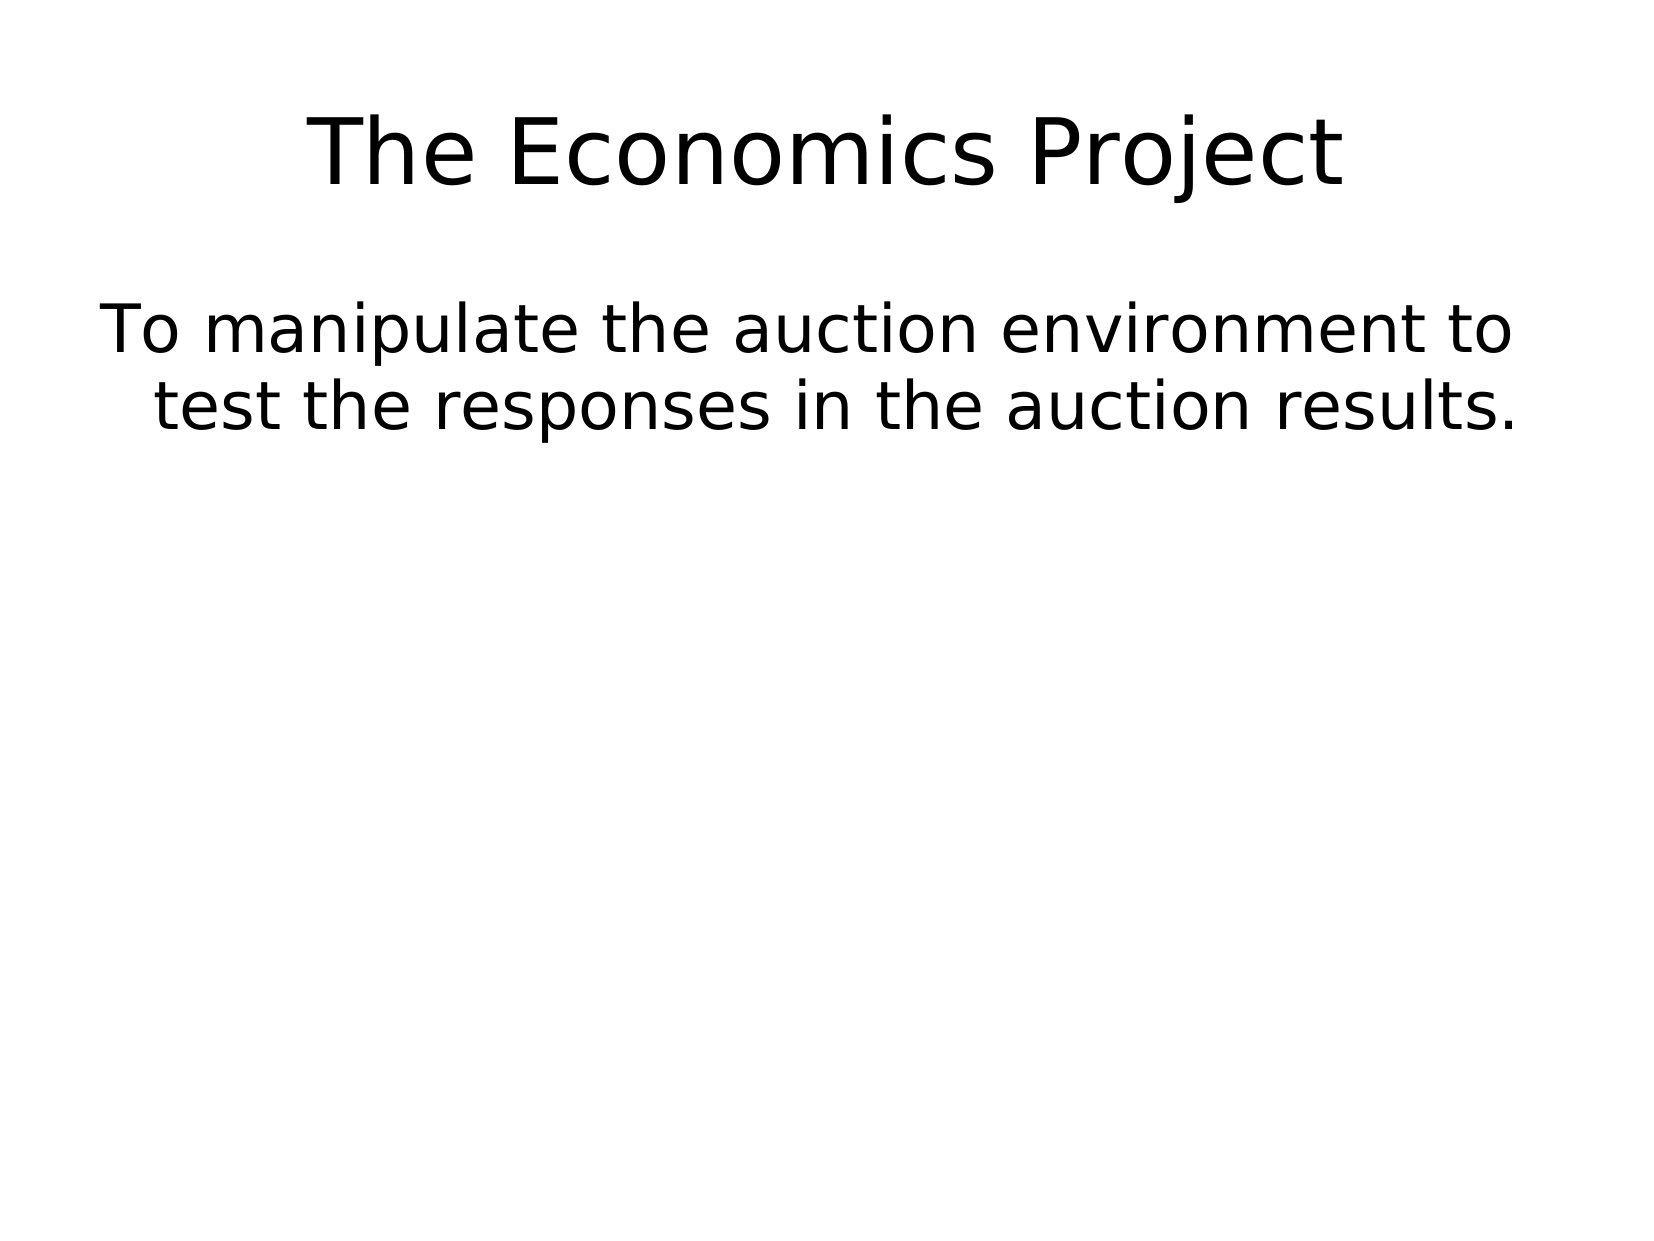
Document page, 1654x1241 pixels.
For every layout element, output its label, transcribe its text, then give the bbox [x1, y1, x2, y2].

title The Economics Project [82, 49, 1571, 257]
list To manipulate the auction environment to test the responses in the auction results. [82, 290, 1571, 1109]
